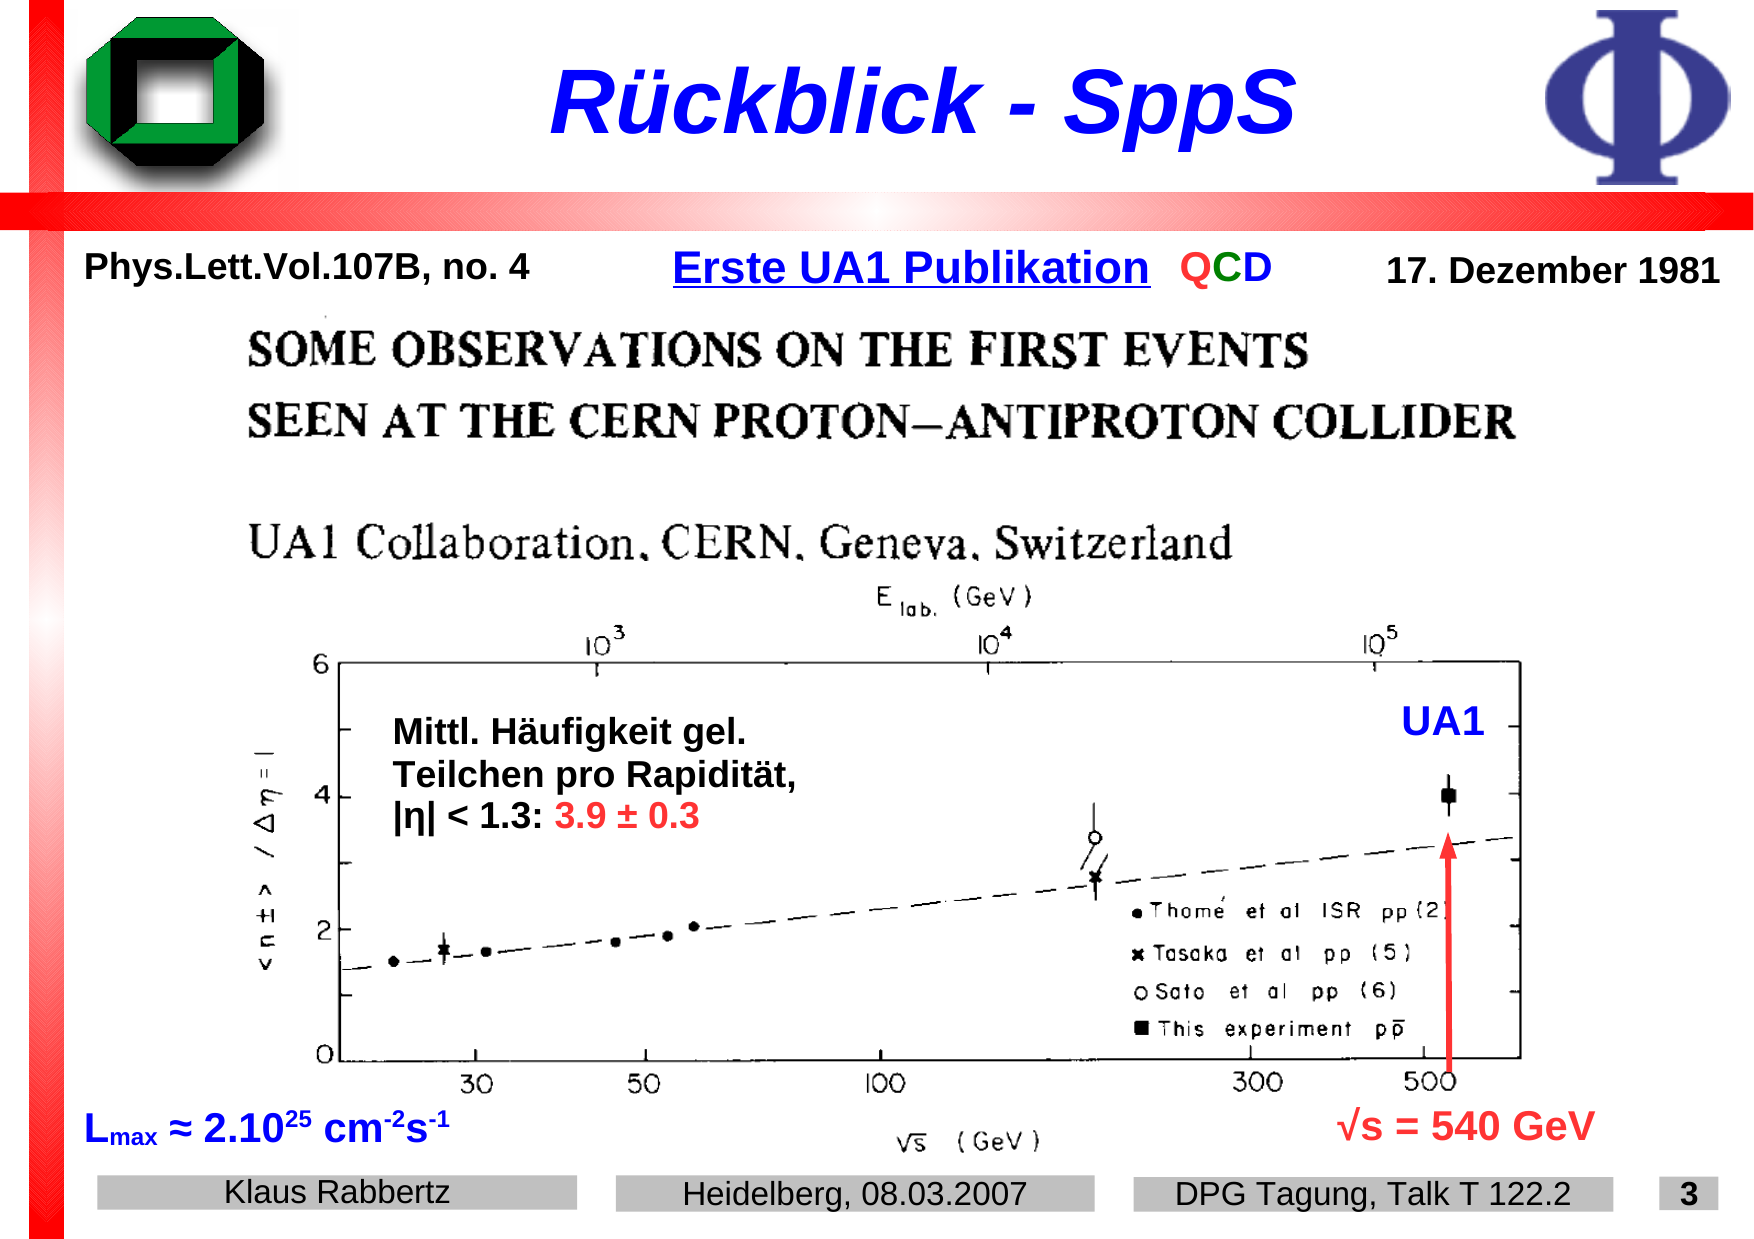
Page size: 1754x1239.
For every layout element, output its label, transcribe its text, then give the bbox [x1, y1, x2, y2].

text_box Erste UA1 Publikation [660, 229, 1163, 305]
text_box UA1 [1389, 685, 1498, 757]
text_box Lmax ≈ 2.1025 cm-2s-1 [72, 1092, 474, 1179]
text_box √s = 540 GeV [1325, 1090, 1608, 1162]
title Rückblick - SppS [282, 21, 1566, 183]
picture [230, 309, 1537, 1175]
text_box 17. Dezember 1981 [1374, 238, 1733, 304]
text_box QCD [1167, 232, 1285, 303]
text_box Mittl. Häufigkeit gel. Teilchen pro Rapidität, |η| < 1.3: 3.9 ± 0.3 [380, 699, 810, 849]
picture [64, 9, 299, 192]
picture [1545, 10, 1731, 185]
text_box Phys.Lett.Vol.107B, no. 4 [72, 233, 542, 300]
